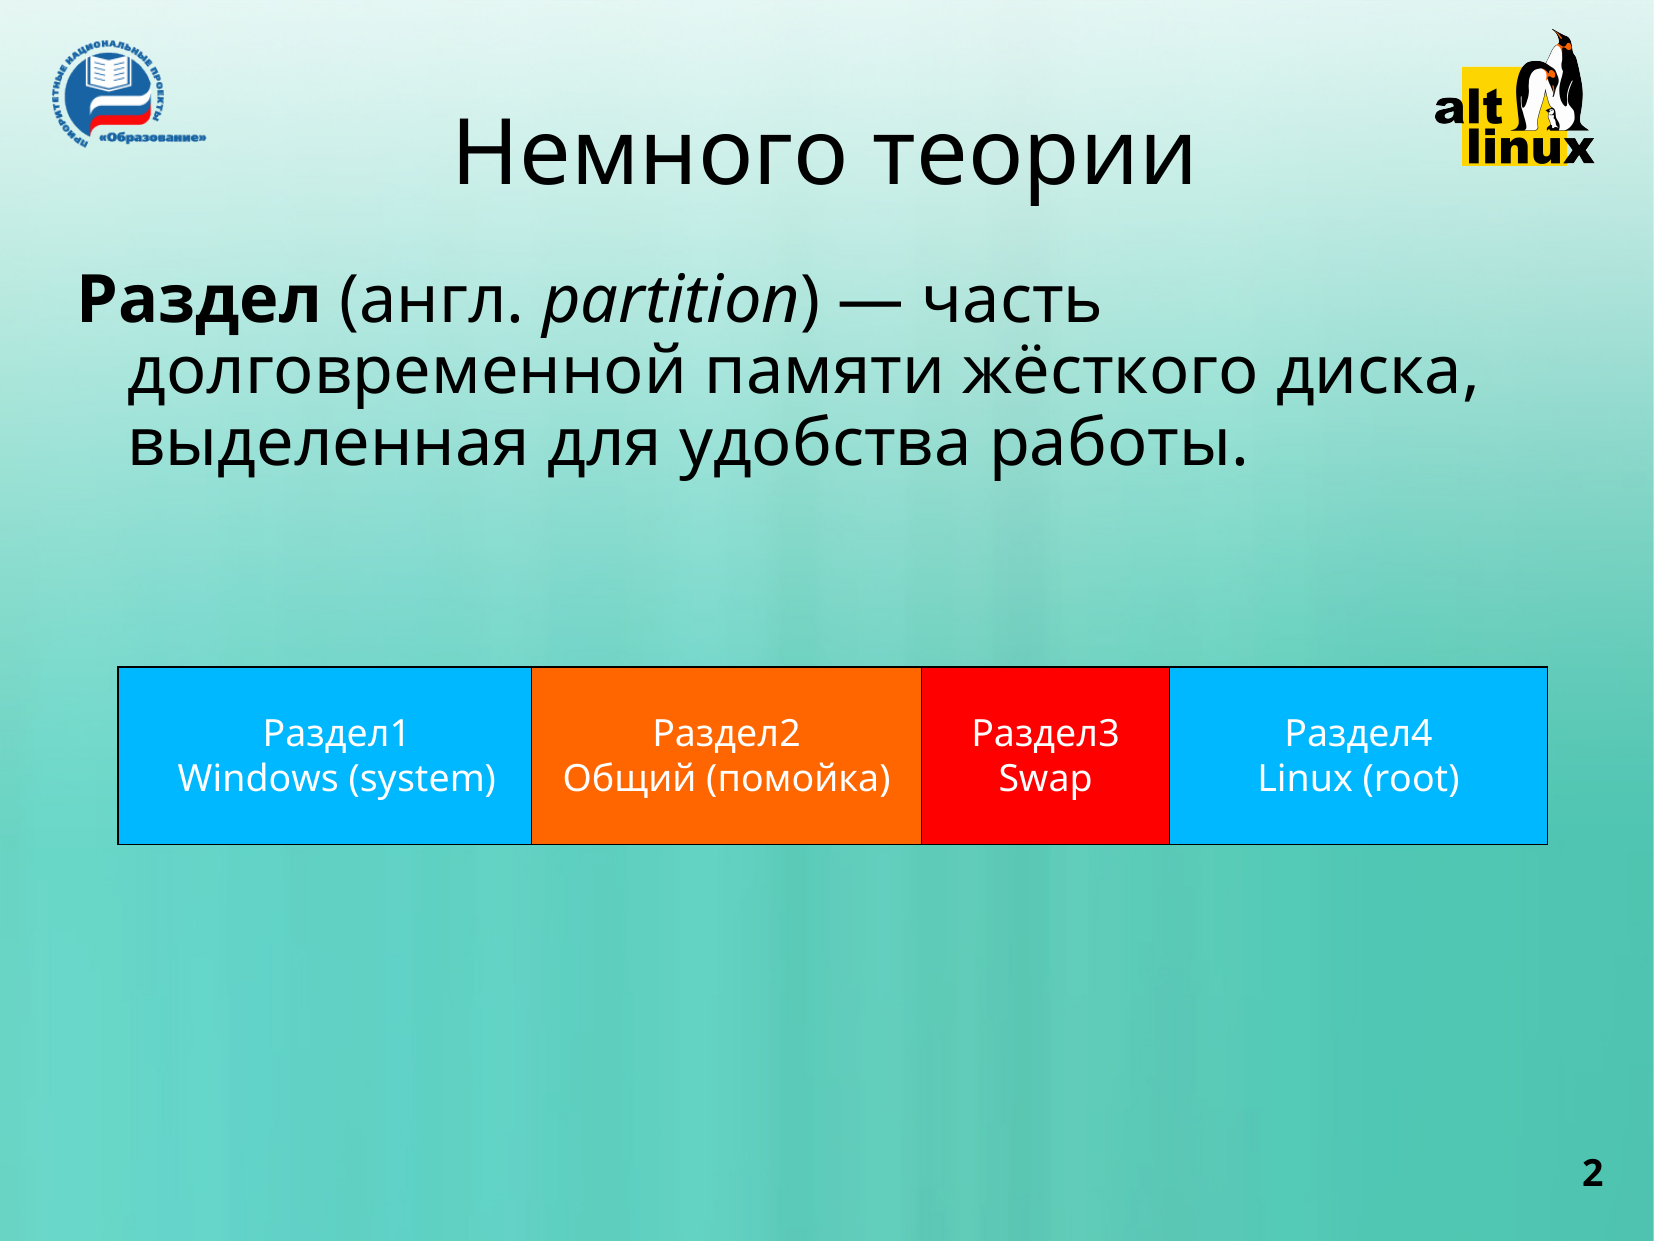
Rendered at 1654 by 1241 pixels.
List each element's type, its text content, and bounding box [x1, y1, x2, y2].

text_box Раздел1 Windows (system) [118, 667, 531, 845]
text_box Раздел4 Linux (root) [1169, 667, 1548, 845]
picture [0, 0, 1654, 1241]
title Немного теории [82, 36, 1568, 267]
text_box Раздел2 Общий (помойка) [531, 667, 921, 845]
text_box Раздел3 Swap [921, 667, 1169, 845]
list Раздел (англ. partition) — часть долговременной памяти жёсткого диска, выделенная для удобства работы. [59, 265, 1536, 561]
